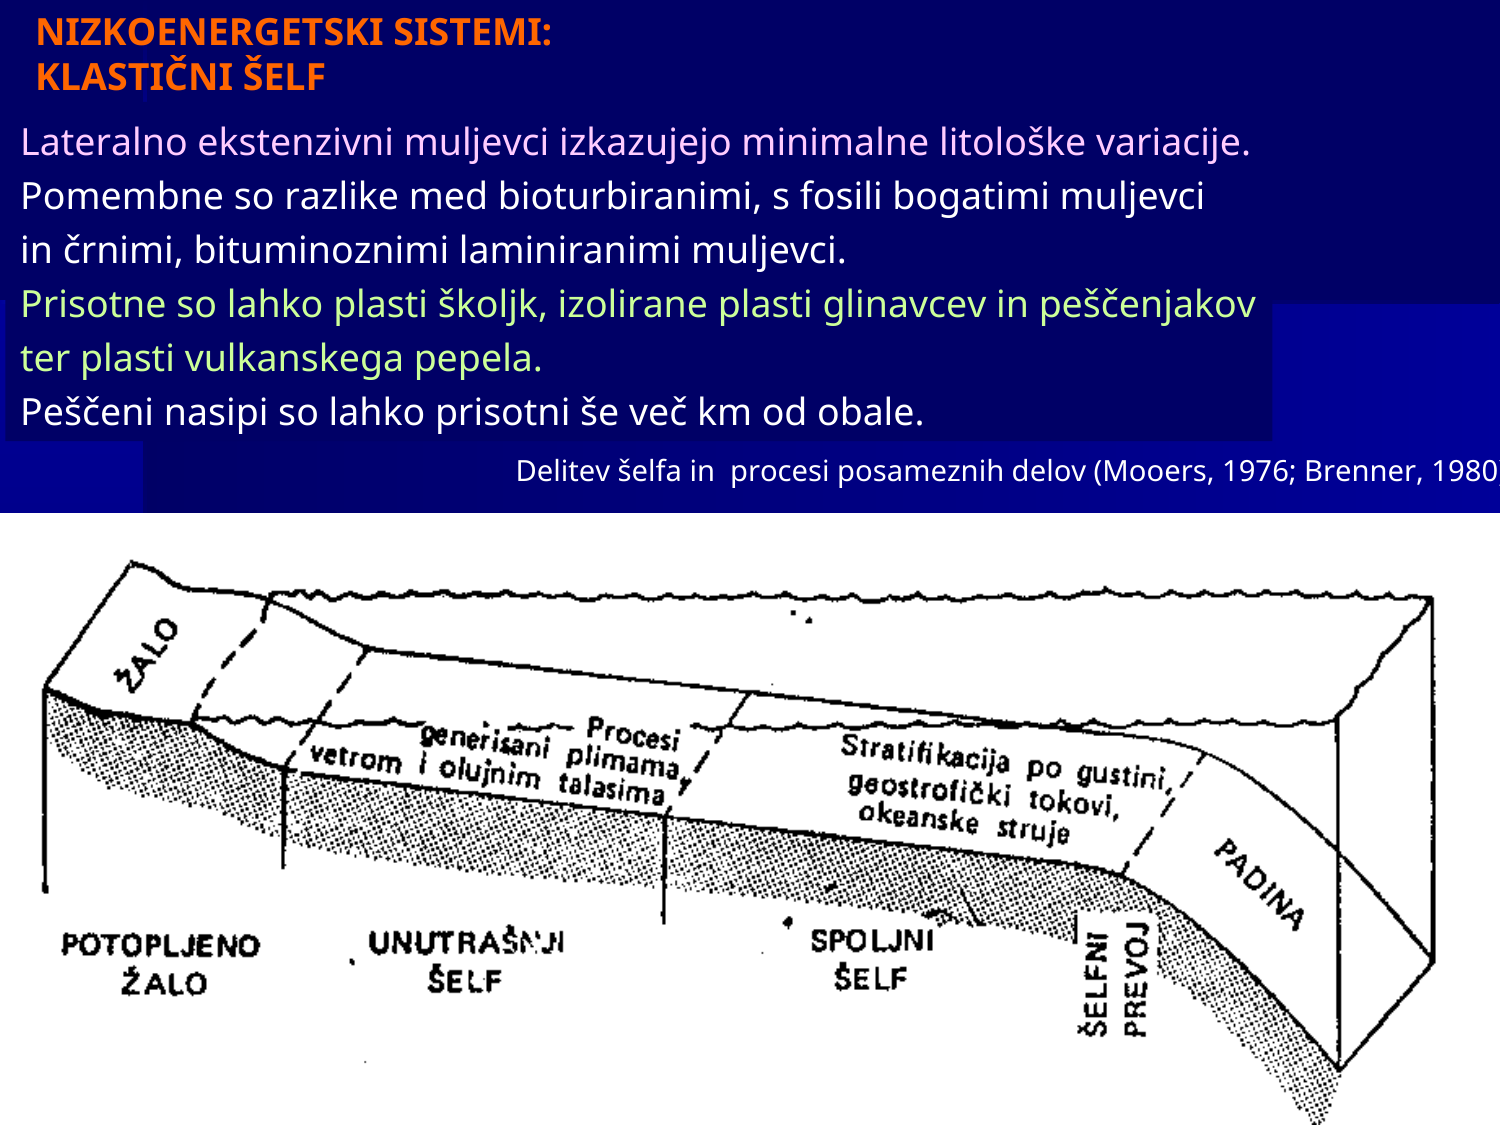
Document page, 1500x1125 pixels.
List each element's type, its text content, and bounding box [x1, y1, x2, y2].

text_box NIZKOENERGETSKI SISTEMI: KLASTIČNI ŠELF [20, 0, 568, 101]
text_box Lateralno ekstenzivni muljevci izkazujejo minimalne litološke variacije. Pomembne so razlike med bioturbiranimi, s fosili bogatimi muljevci in črnimi, bituminoznimi laminiranimi muljevci. Prisotne so lahko plasti školjk, izolirane plasti glinavcev in peščenjakov ter plasti vulkanskega pepela. Peščeni nasipi so lahko prisotni še več km od obale. [5, 101, 1273, 442]
text_box Delitev šelfa in procesi posameznih delov (Mooers, 1976; Brenner, 1980) [500, 444, 1500, 495]
picture [0, 513, 1500, 1125]
